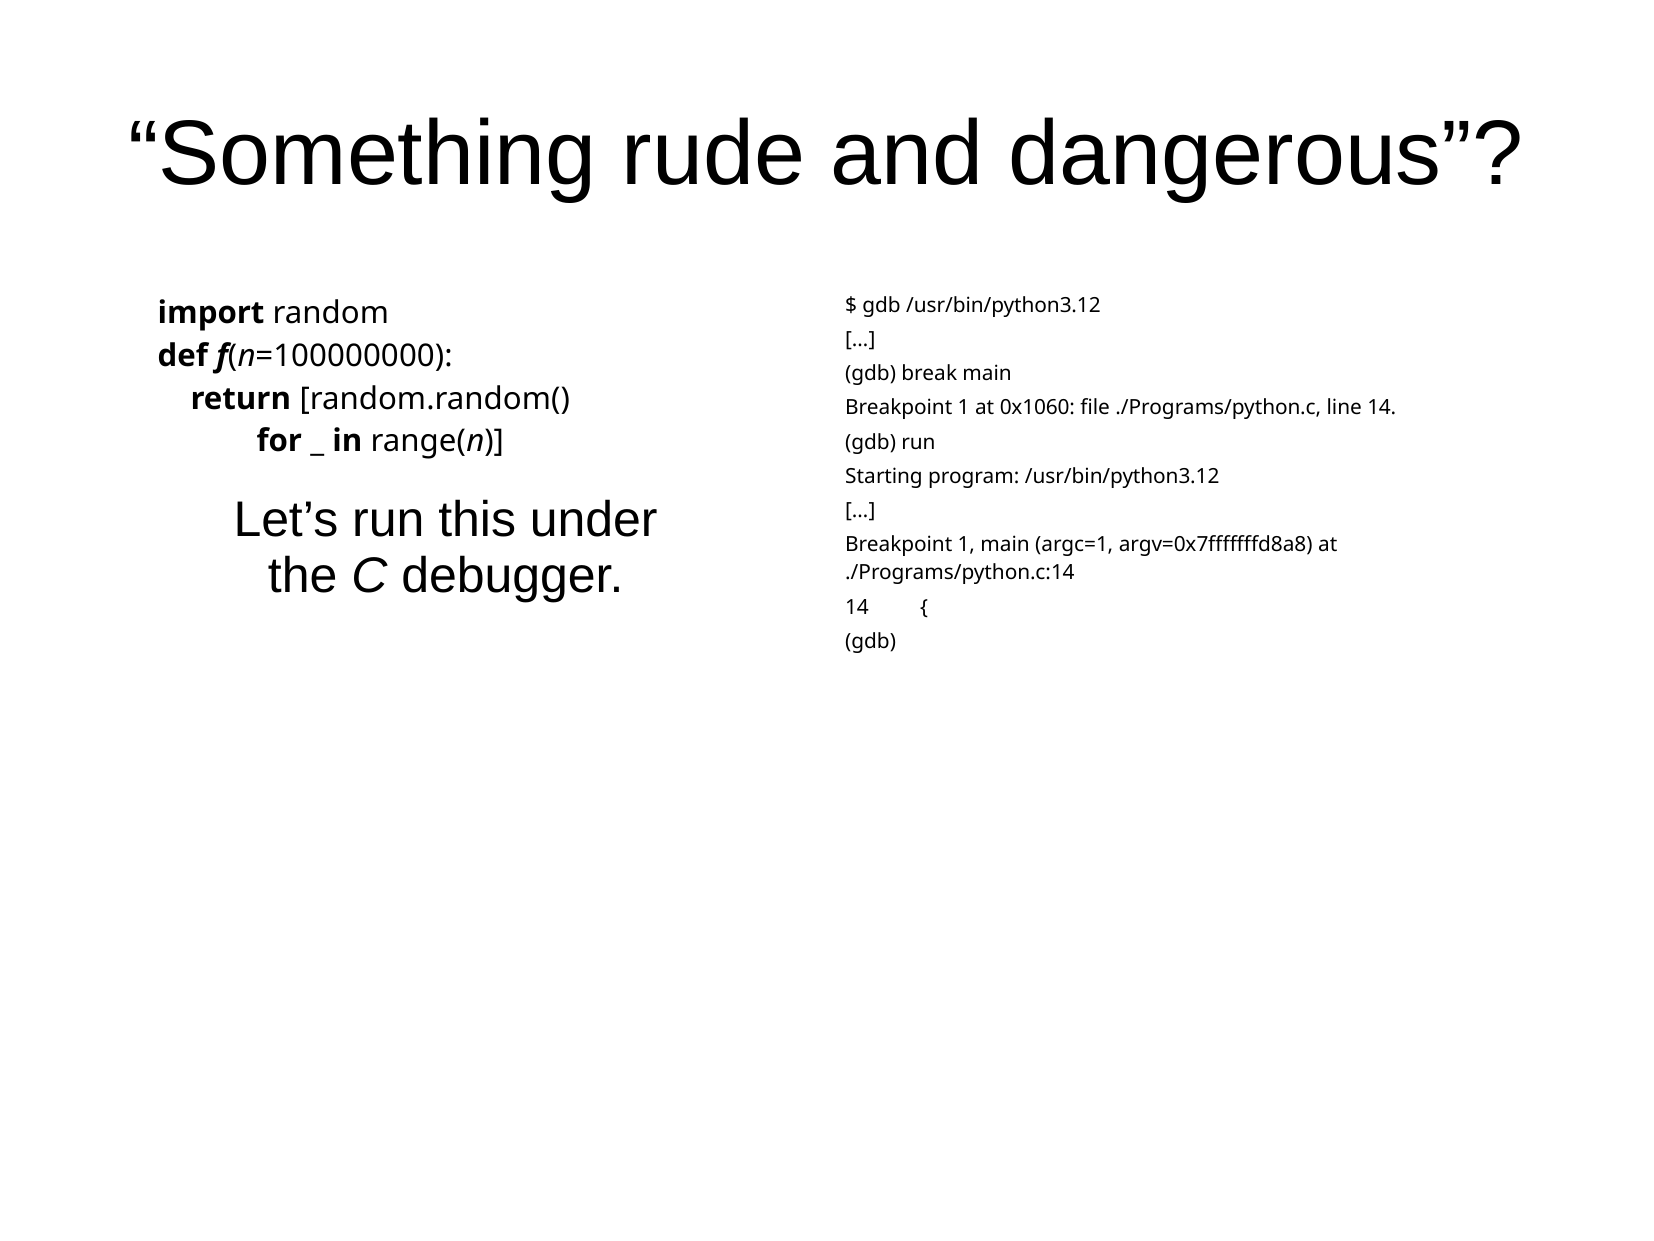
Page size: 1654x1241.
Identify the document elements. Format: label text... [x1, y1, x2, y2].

title “Something rude and dangerous”? [82, 49, 1571, 257]
list import random def f(n=100000000): return [random.random() for _ in range(n)] Let’s run this under the C debugger. [82, 290, 809, 1201]
list $ gdb /usr/bin/python3.12 […] (gdb) break main Breakpoint 1 at 0x1060: file ./Programs/python.c, line 14. (gdb) run Starting program: /usr/bin/python3.12 […] Breakpoint 1, main (argc=1, argv=0x7fffffffd8a8) at ./Programs/python.c:14 14 { (gdb) [845, 290, 1572, 1201]
